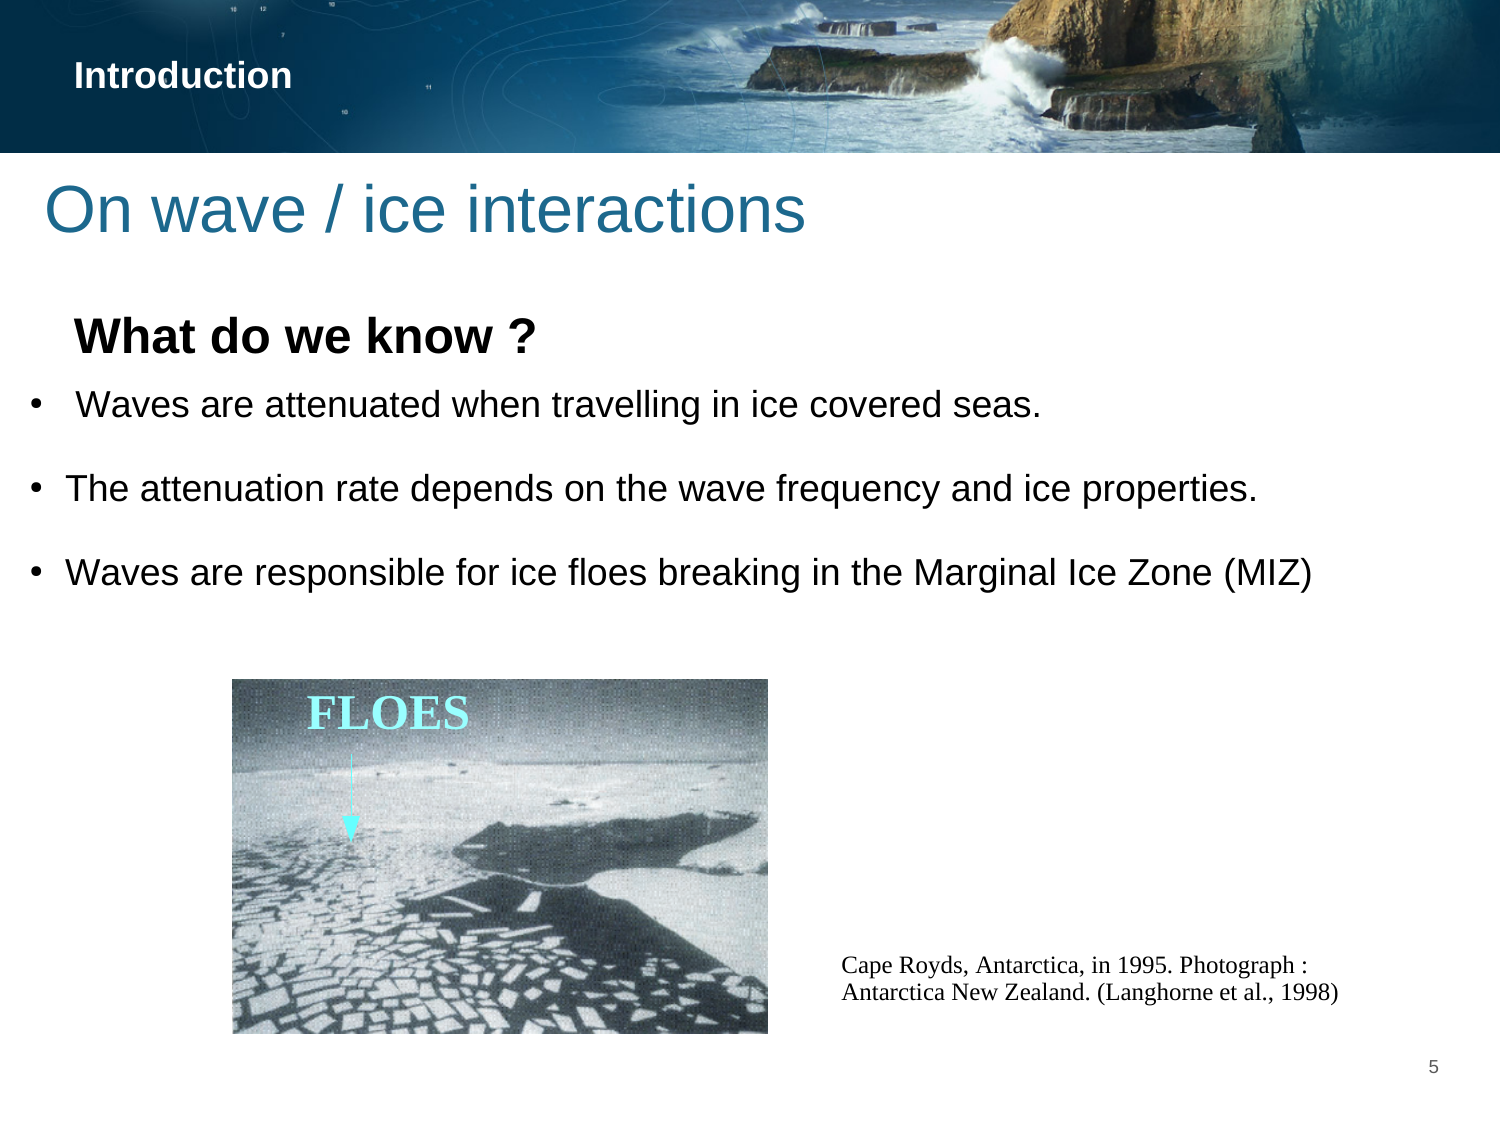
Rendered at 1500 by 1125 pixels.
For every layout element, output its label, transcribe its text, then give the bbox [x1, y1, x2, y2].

title Introduction [59, 29, 355, 119]
text_box Cape Royds, Antarctica, in 1995. Photograph : Antarctica New Zealand. (Langhorne et al., 1998) [826, 944, 1359, 1017]
picture [0, 0, 1500, 153]
picture [232, 679, 768, 1034]
text_box What do we know ? [59, 293, 886, 383]
text_box FLOES [291, 679, 499, 754]
title On wave / ice interactions [29, 118, 1214, 294]
text_box Waves are attenuated when travelling in ice covered seas. The attenuation rate depends on the wave frequency and ice properties. Waves are responsible for ice floes breaking in the Marginal Ice Zone (MIZ) [29, 383, 1329, 804]
